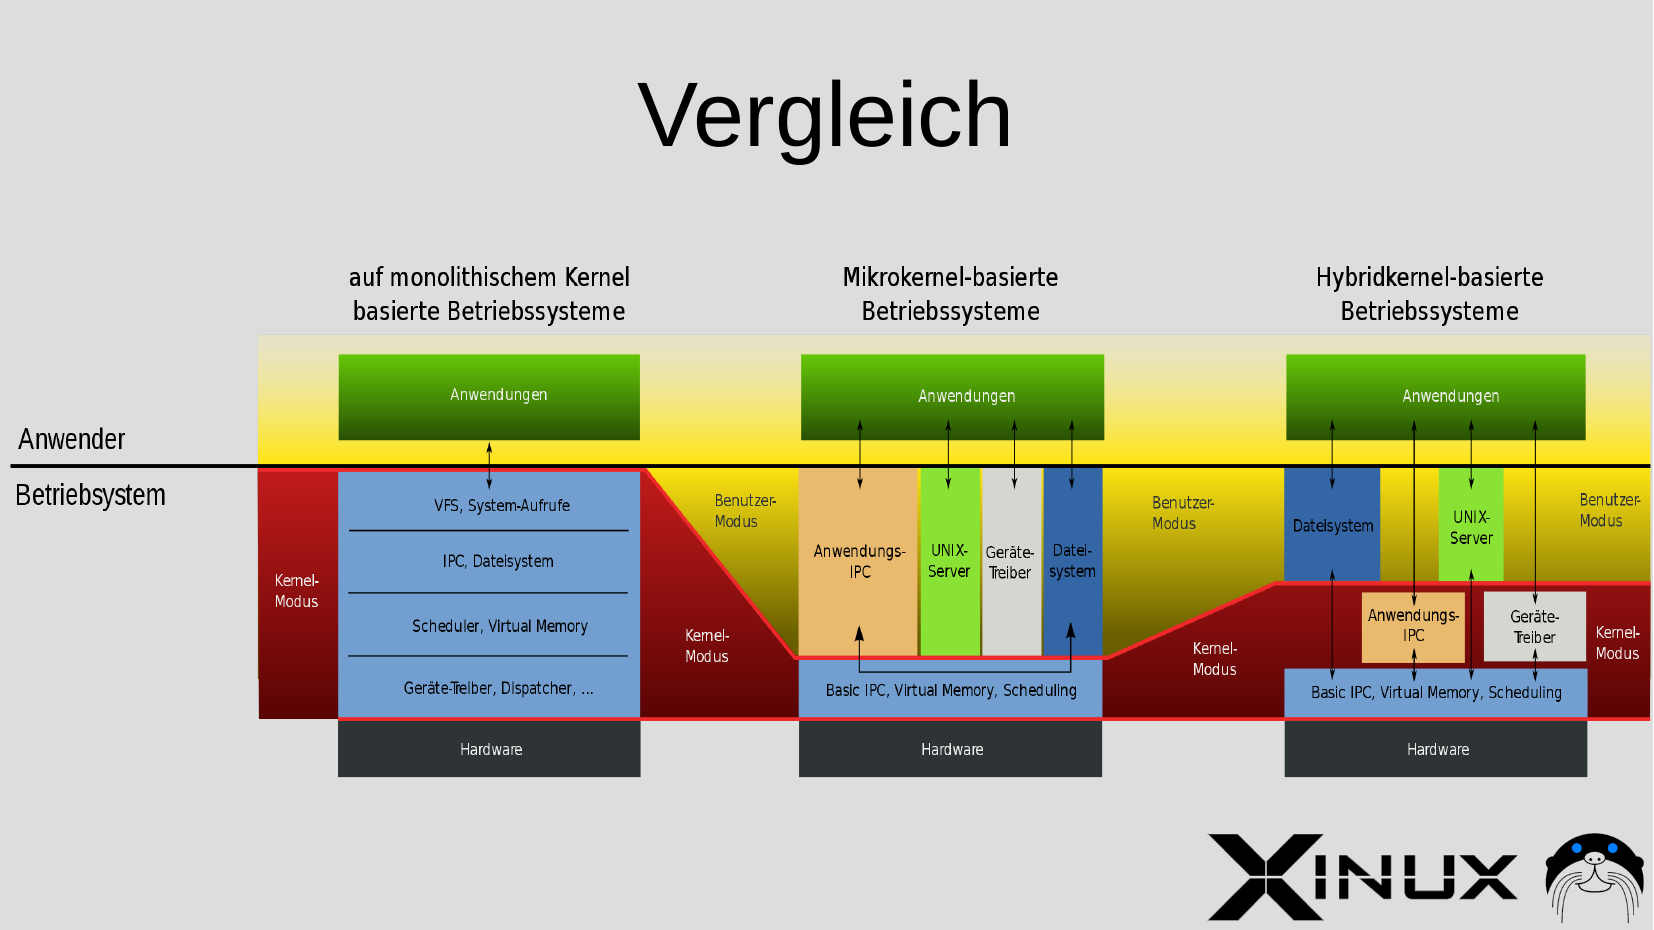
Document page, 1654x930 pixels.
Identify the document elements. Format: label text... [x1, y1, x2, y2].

title Vergleich [82, 37, 1571, 193]
picture [4, 257, 1653, 788]
picture [1200, 824, 1650, 930]
